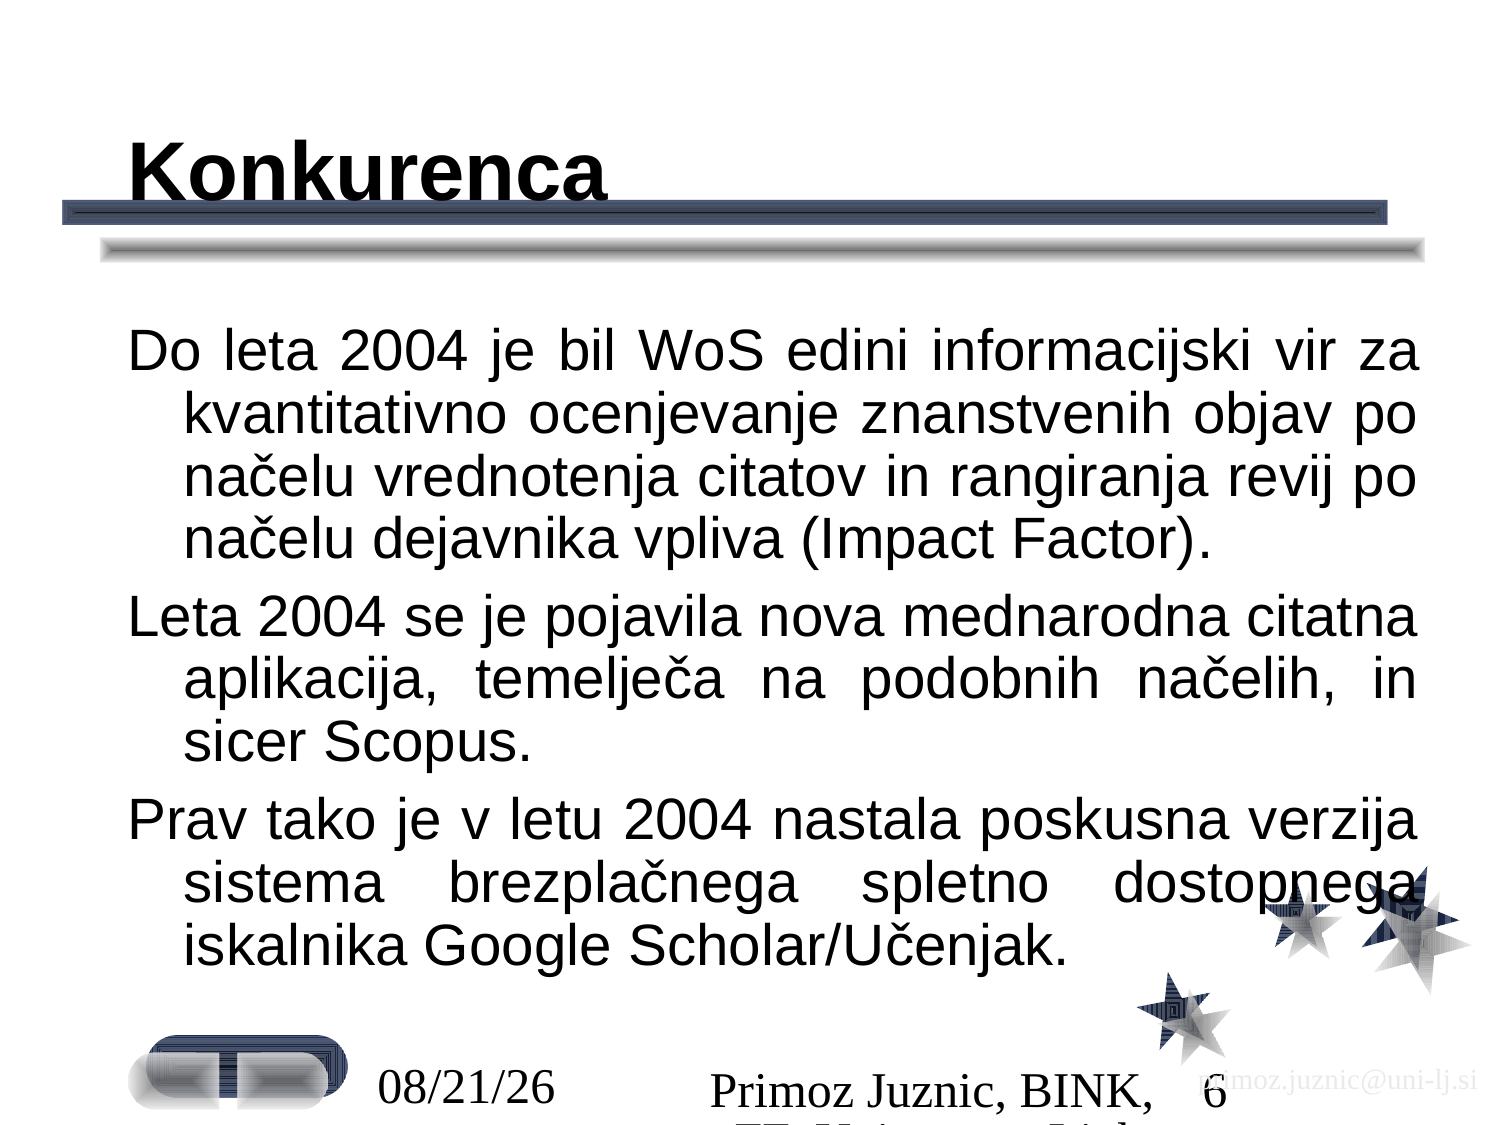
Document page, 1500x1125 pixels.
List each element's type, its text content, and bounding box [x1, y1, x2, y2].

title Konkurenca [112, 37, 1388, 225]
list Do leta 2004 je bil WoS edini informacijski vir za kvantitativno ocenjevanje znanstvenih objav po načelu vrednotenja citatov in rangiranja revij po načelu dejavnika vpliva (Impact Factor). Leta 2004 se je pojavila nova mednarodna citatna aplikacija, temelječa na podobnih načelih, in sicer Scopus. Prav tako je v letu 2004 nastala poskusna verzija sistema brezplačnega spletno dostopnega iskalnika Google Scholar/Učenjak. [112, 312, 1436, 988]
